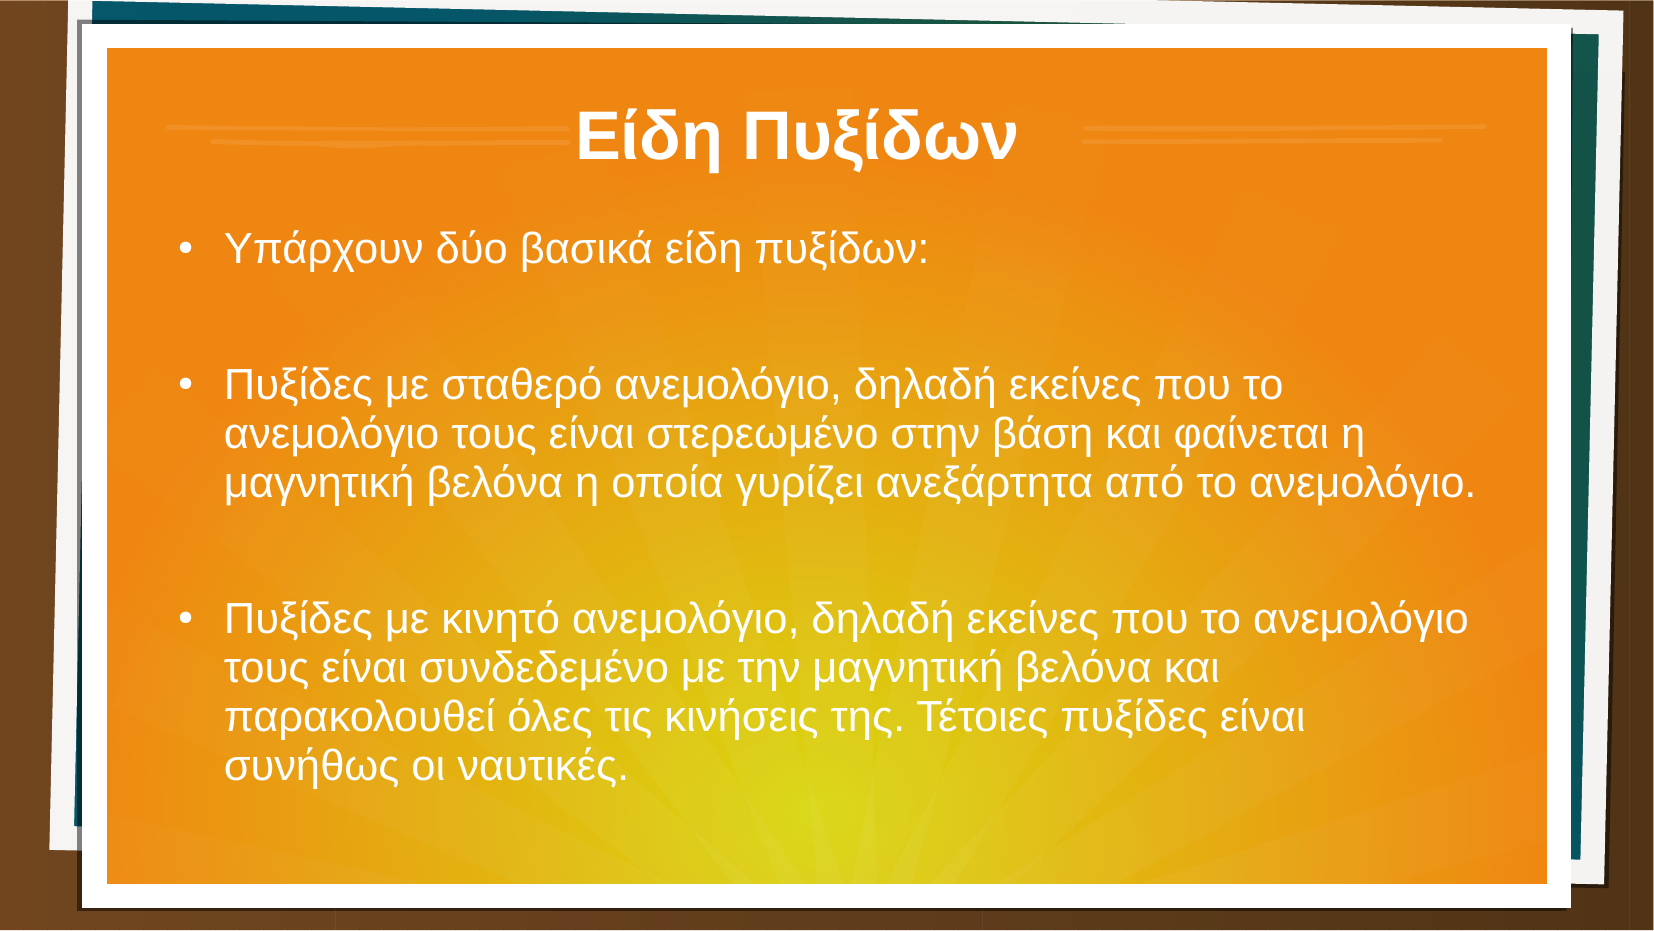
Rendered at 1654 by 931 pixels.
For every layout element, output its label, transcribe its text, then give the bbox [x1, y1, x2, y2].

list Υπάρχουν δύο βασικά είδη πυξίδων: Πυξίδες με σταθερό ανεμολόγιο, δηλαδή εκείνες που το ανεμολόγιο τους είναι στερεωμένο στην βάση και φαίνεται η μαγνητική βελόνα η οποία γυρίζει ανεξάρτητα από το ανεμολόγιο. Πυξίδες με κινητό ανεμολόγιο, δηλαδή εκείνες που το ανεμολόγιο τους είναι συνδεδεμένο με την μαγνητική βελόνα και παρακολουθεί όλες τις κινήσεις της. Τέτοιες πυξίδες είναι συνήθως οι ναυτικές. [162, 224, 1492, 815]
title Είδη Πυξίδων [354, 47, 1241, 224]
